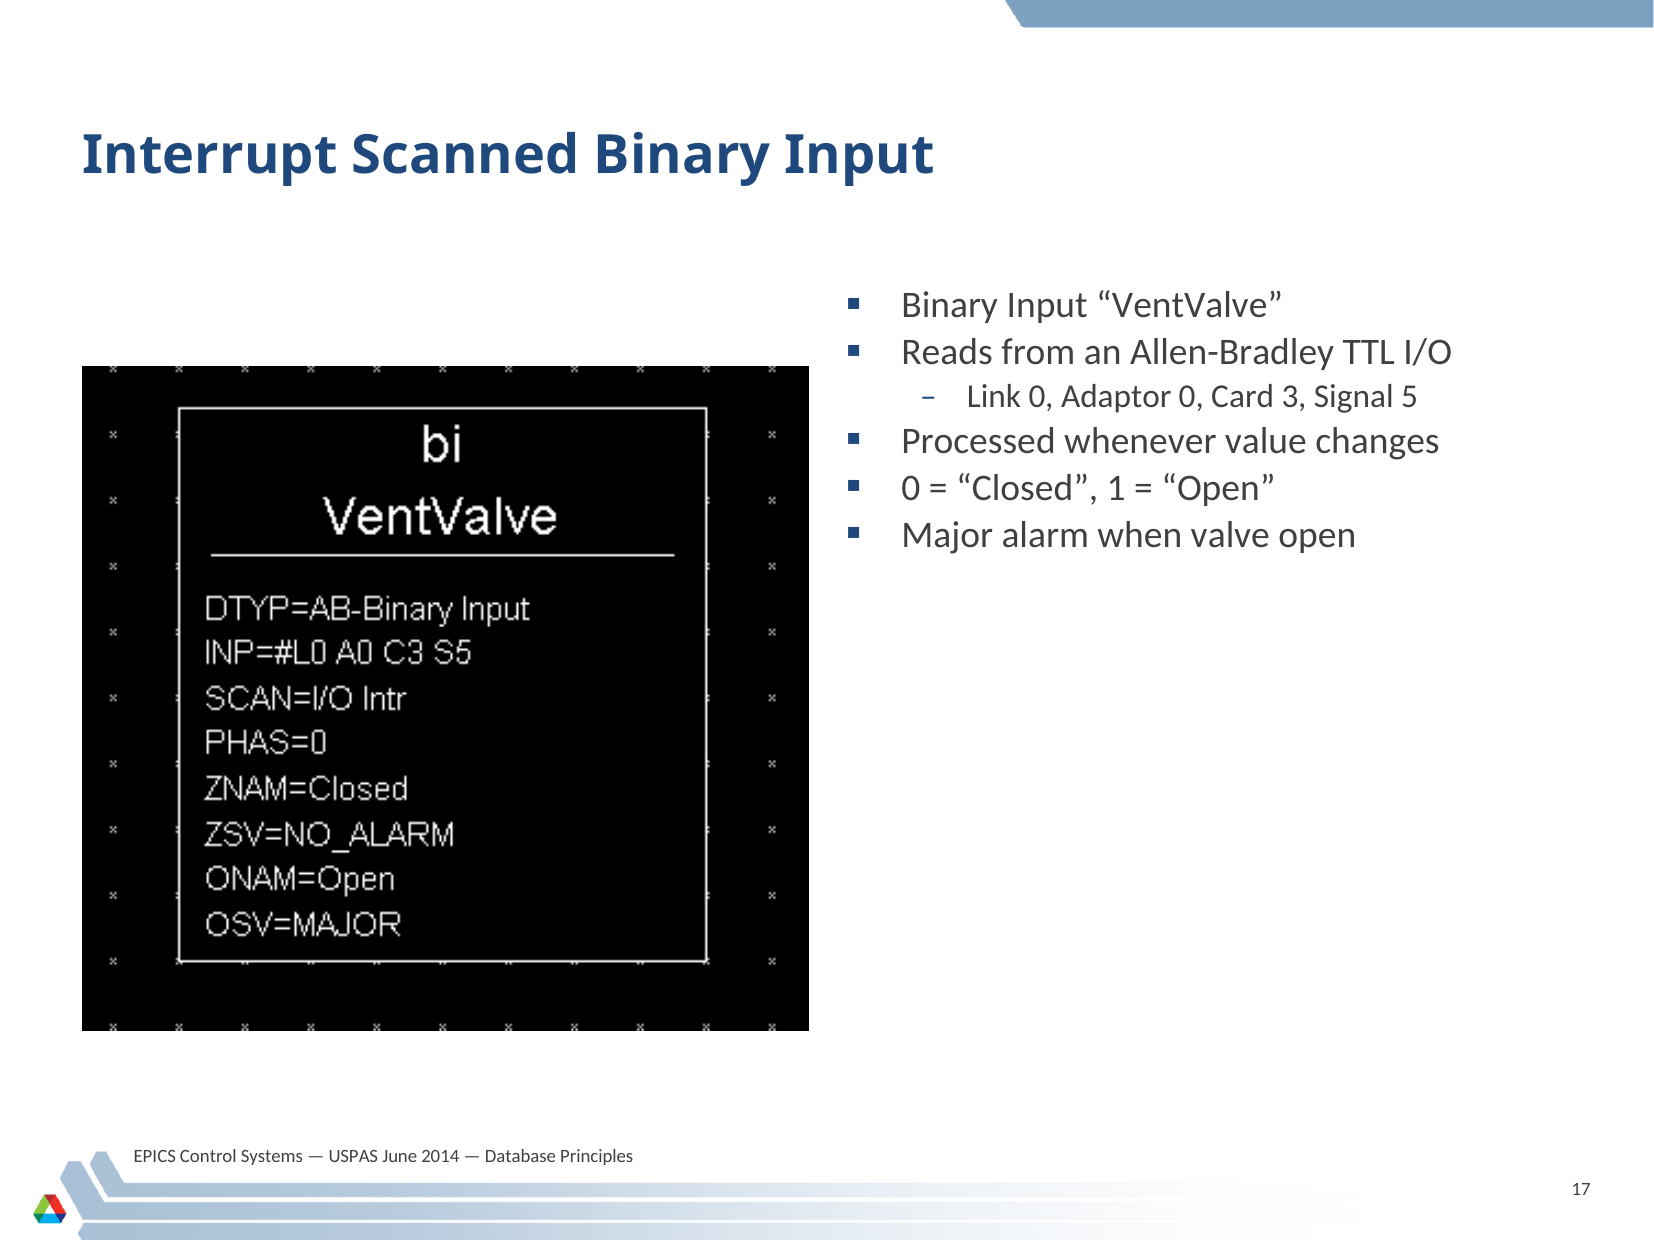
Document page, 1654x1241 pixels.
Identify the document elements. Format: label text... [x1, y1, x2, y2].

picture [0, 0, 1654, 29]
picture [0, 1143, 1654, 1240]
list Binary Input “VentValve” Reads from an Allen-Bradley TTL I/O Link 0, Adaptor 0, Card 3, Signal 5 Processed whenever value changes 0 = “Closed”, 1 = “Open” Major alarm when valve open [845, 289, 1572, 1108]
title Interrupt Scanned Binary Input [82, 49, 1571, 257]
picture [82, 366, 809, 1031]
